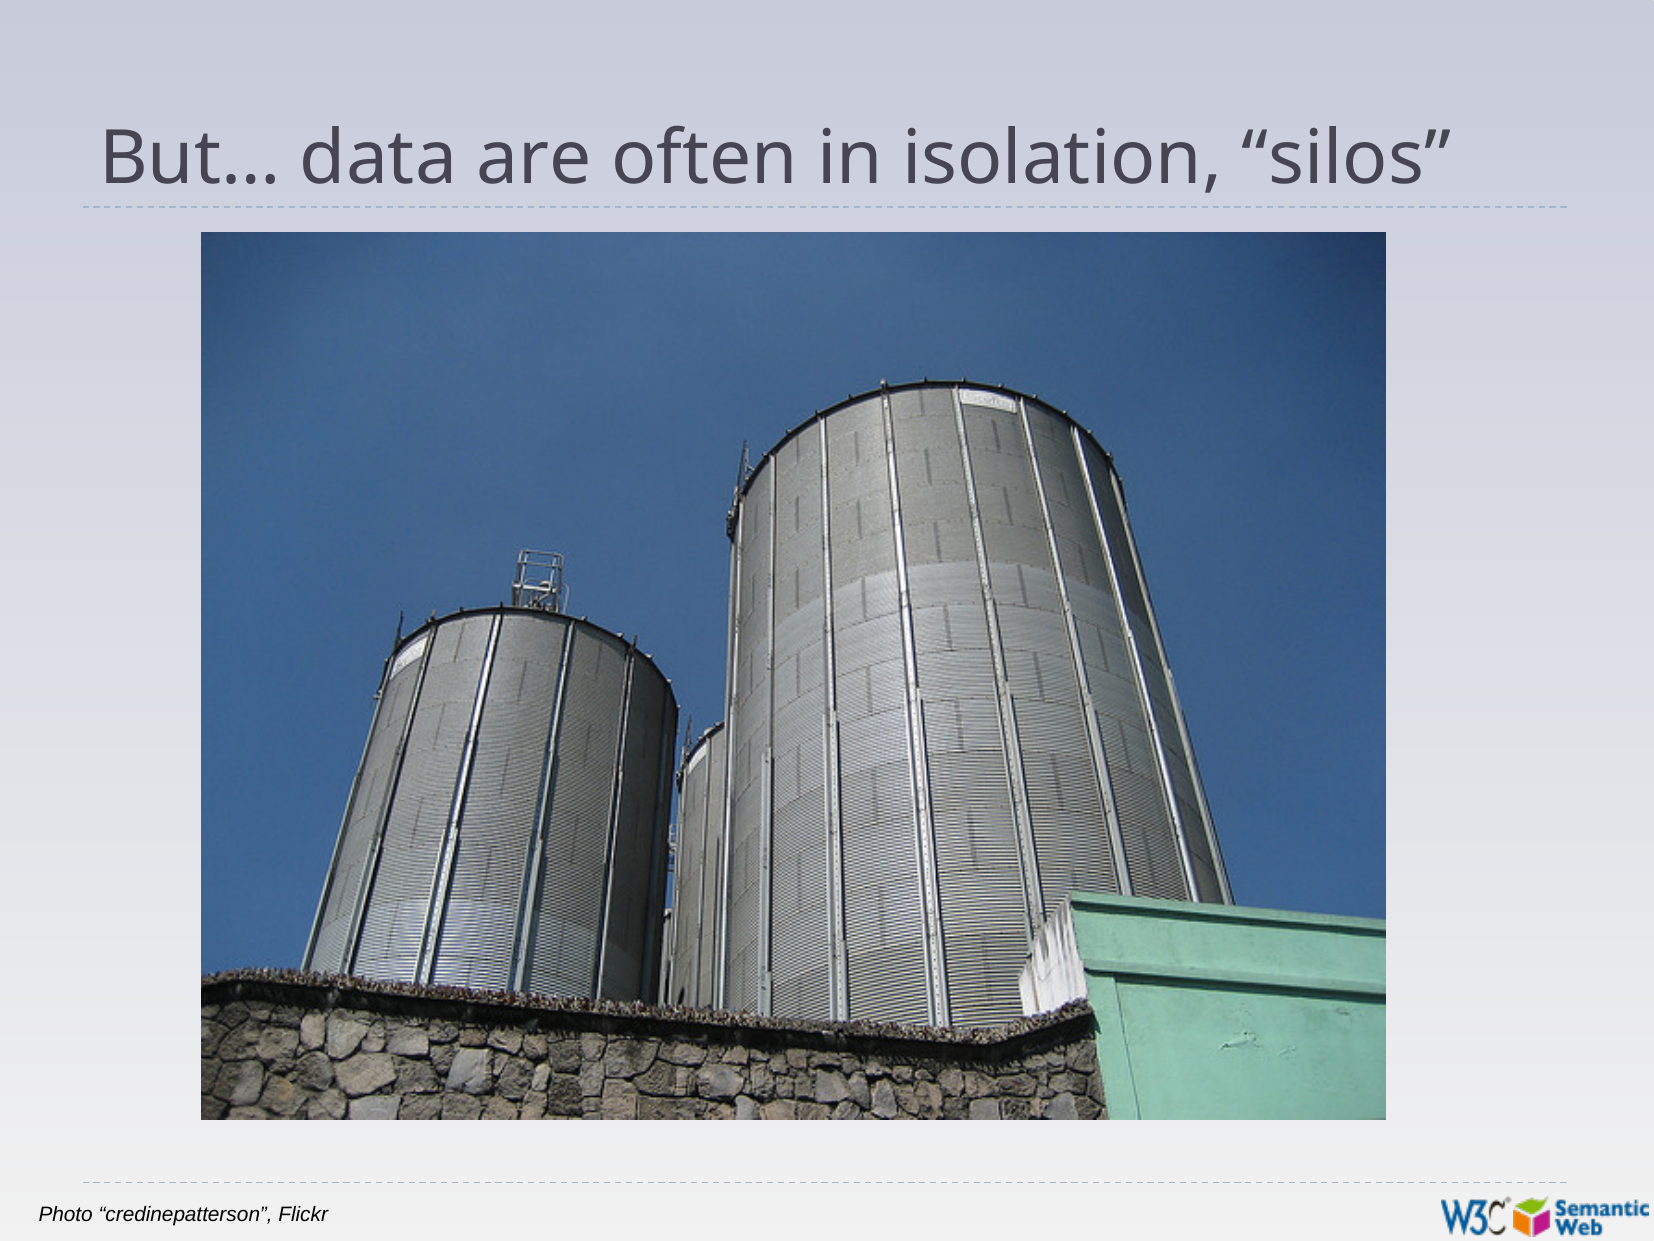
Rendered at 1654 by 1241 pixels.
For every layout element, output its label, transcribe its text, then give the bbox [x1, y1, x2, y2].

title But… data are often in isolation, “silos” [82, 41, 1572, 207]
picture [201, 232, 1386, 1121]
picture [1441, 1195, 1649, 1237]
text_box Photo “credinepatterson”, Flickr [23, 1192, 1369, 1241]
